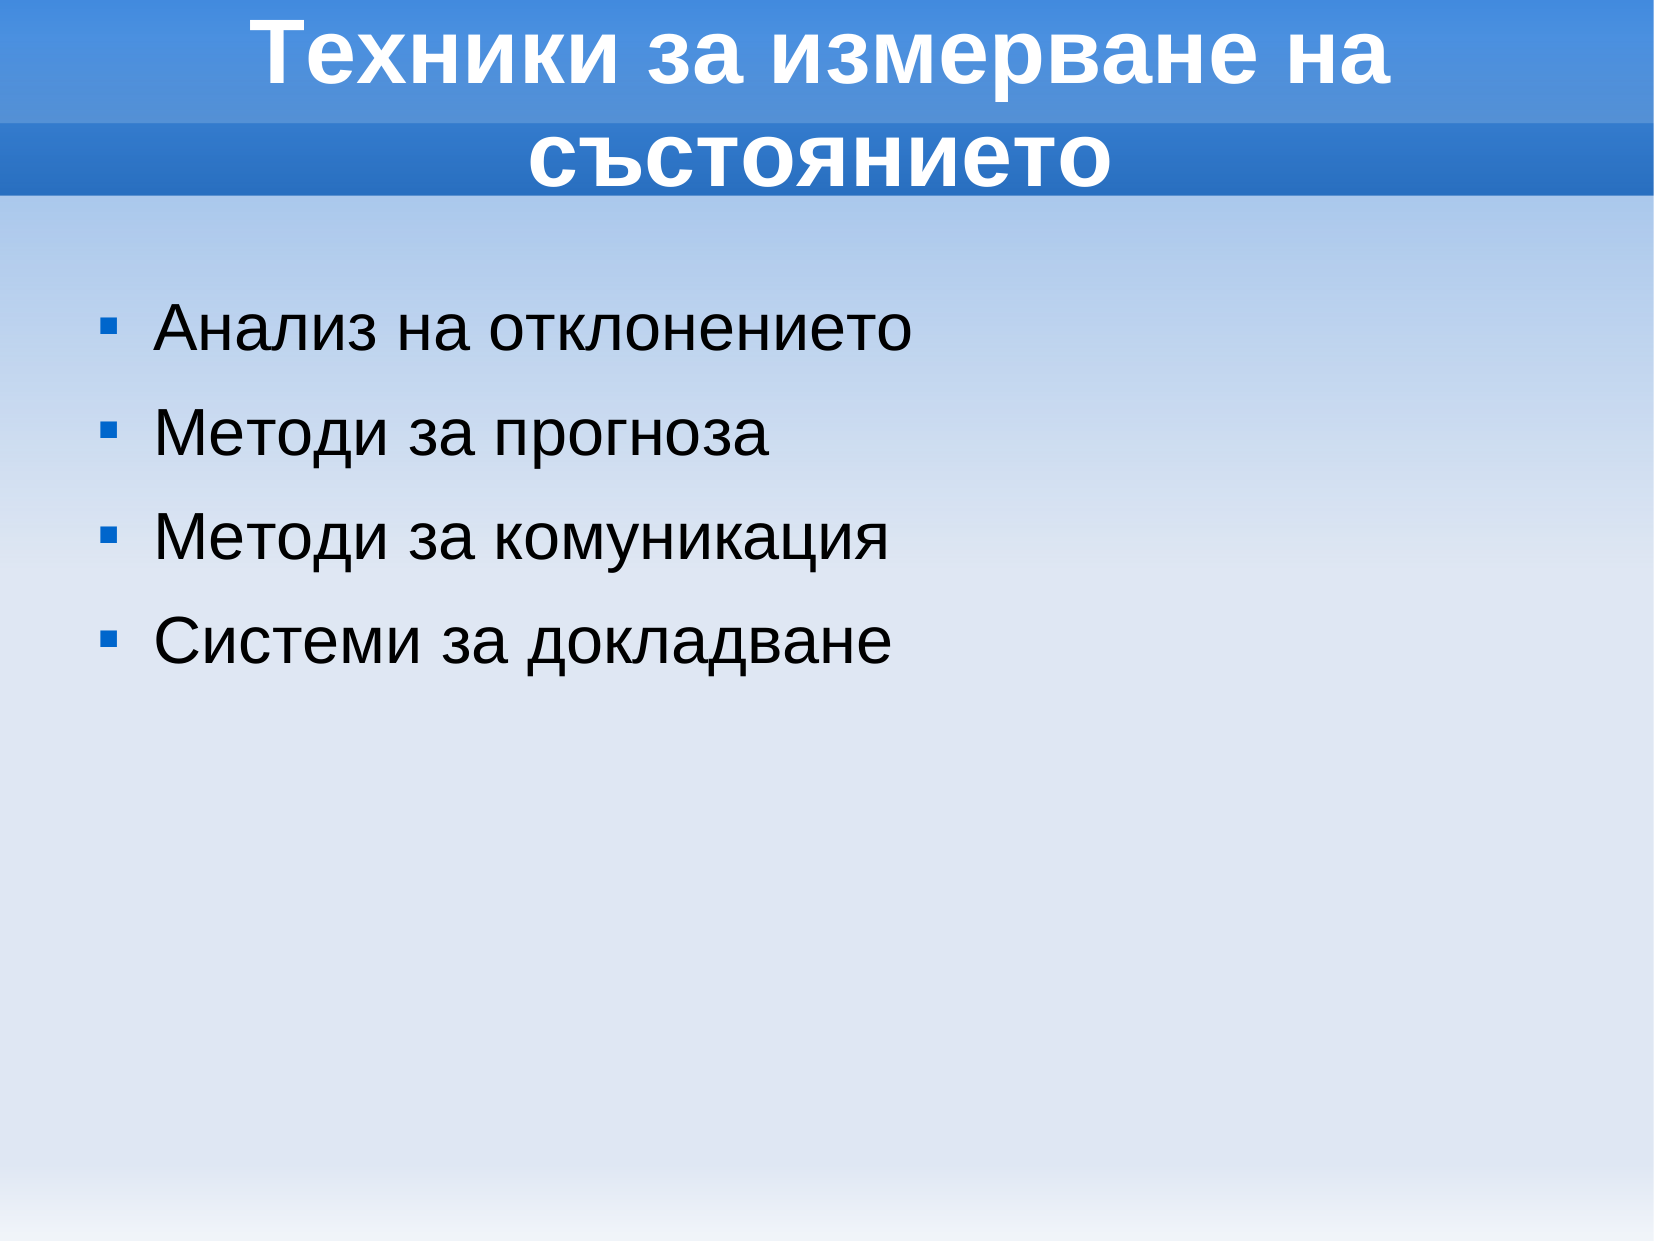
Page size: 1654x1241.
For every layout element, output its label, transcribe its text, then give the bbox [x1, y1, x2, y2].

picture [0, 0, 1654, 1241]
list Анализ на отклонението Методи за прогноза Методи за комуникация Системи за докладване [82, 290, 1571, 1109]
title Техники за измерване на състоянието [76, 0, 1565, 208]
